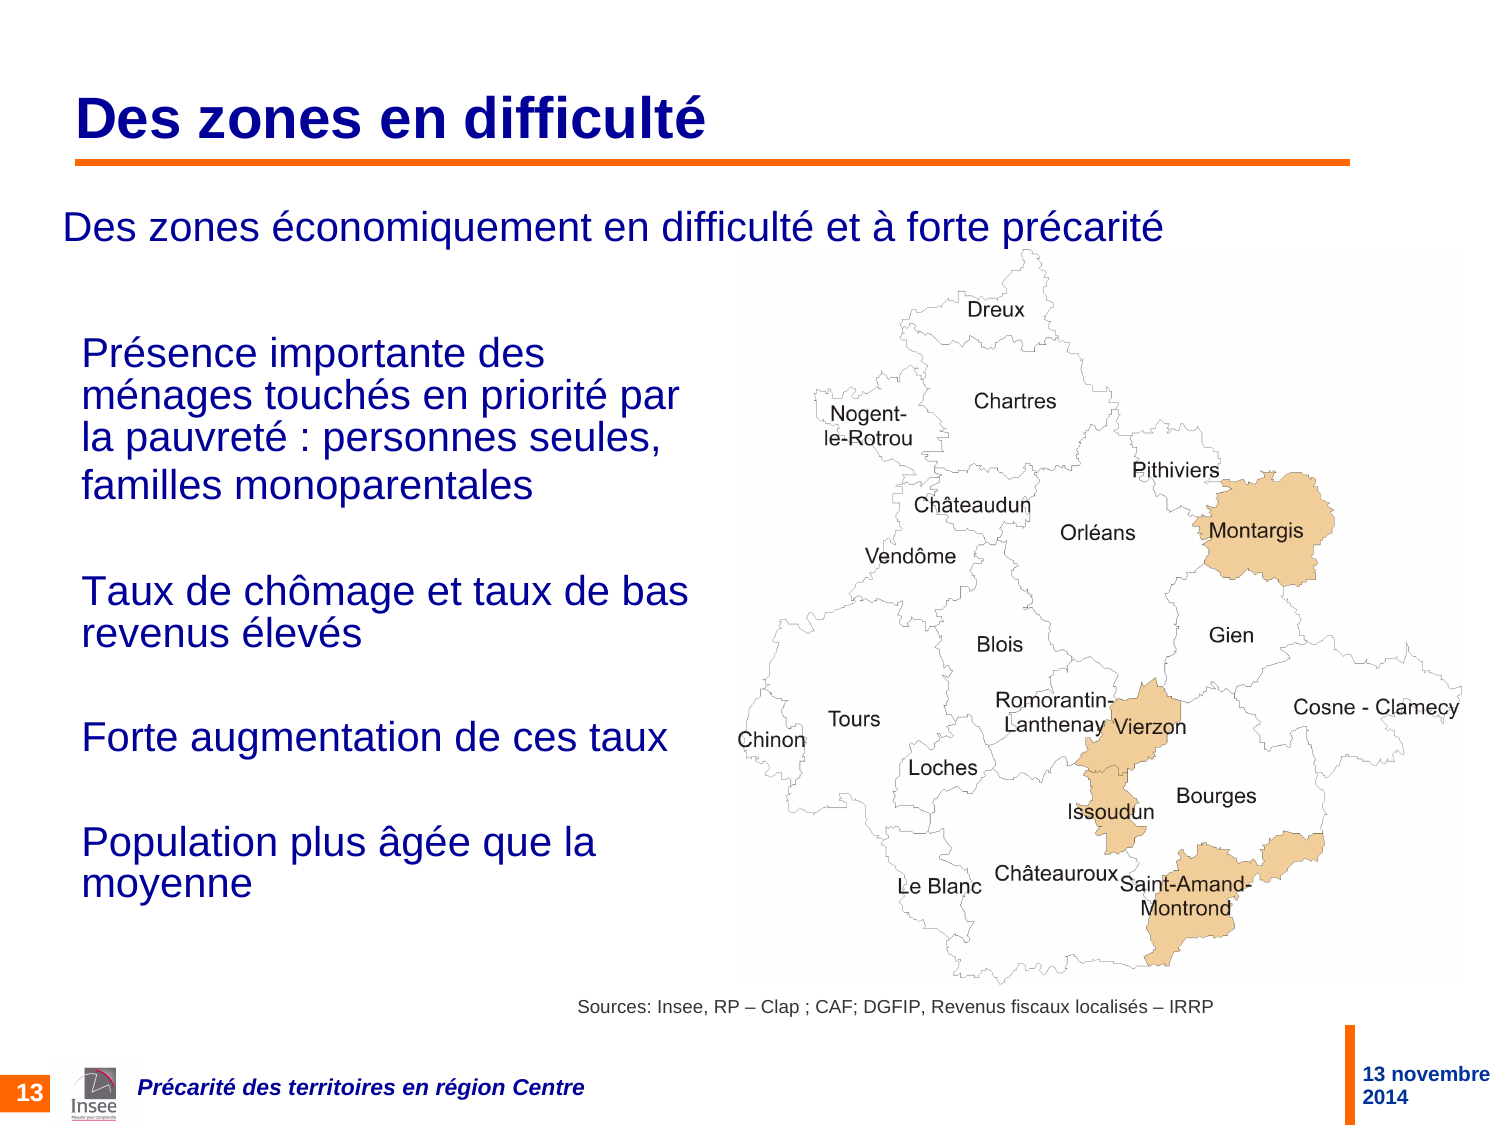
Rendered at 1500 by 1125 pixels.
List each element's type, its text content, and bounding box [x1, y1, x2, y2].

picture [50, 1058, 138, 1125]
text_box Sources: Insee, RP – Clap ; CAF; DGFIP, Revenus fiscaux localisés – IRRP [562, 987, 1500, 1026]
text_box Des zones économiquement en difficulté et à forte précarité [62, 187, 1338, 250]
picture [737, 249, 1462, 985]
list Présence importante des ménages touchés en priorité par la pauvreté : personnes seules, familles monoparentales Taux de chômage et taux de bas revenus élevés Forte augmentation de ces taux Population plus âgée que la moyenne [24, 274, 713, 1035]
title Des zones en difficulté [75, 26, 1351, 151]
